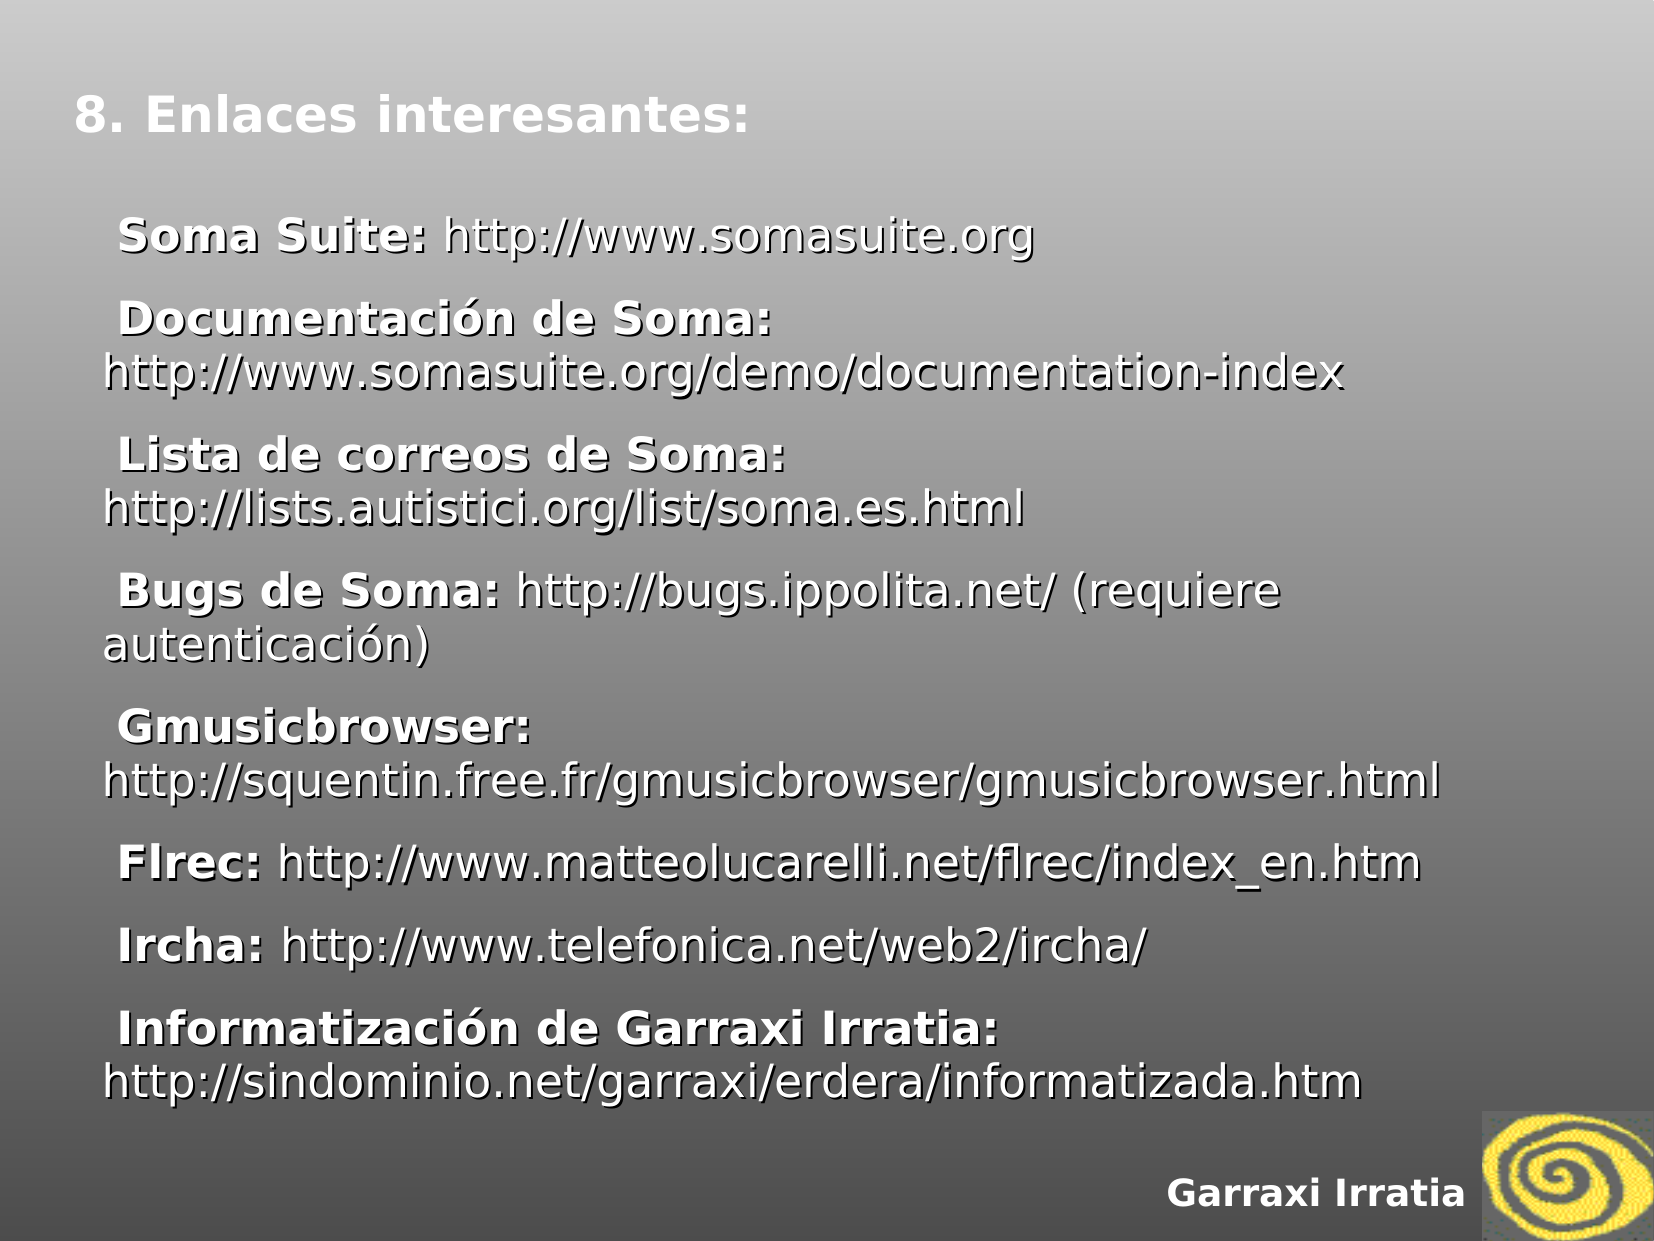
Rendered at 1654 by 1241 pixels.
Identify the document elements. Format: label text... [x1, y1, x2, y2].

picture [1482, 1111, 1654, 1241]
text_box 8. Enlaces interesantes: [58, 78, 1619, 152]
text_box Soma Suite: http://www.somasuite.org Documentación de Soma: http://www.somasuite.org/demo/documentation-index Lista de correos de Soma: http://lists.autistici.org/list/soma.es.html Bugs de Soma: http://bugs.ippolita.net/ (requiere autenticación) Gmusicbrowser: http://squentin.free.fr/gmusicbrowser/gmusicbrowser.html Flrec: http://www.matteolucarelli.net/flrec/index_en.htm Ircha: http://www.telefonica.net/web2/ircha/ Informatización de Garraxi Irratia: http://sindominio.net/garraxi/erdera/informatizada.htm [86, 201, 1566, 1116]
